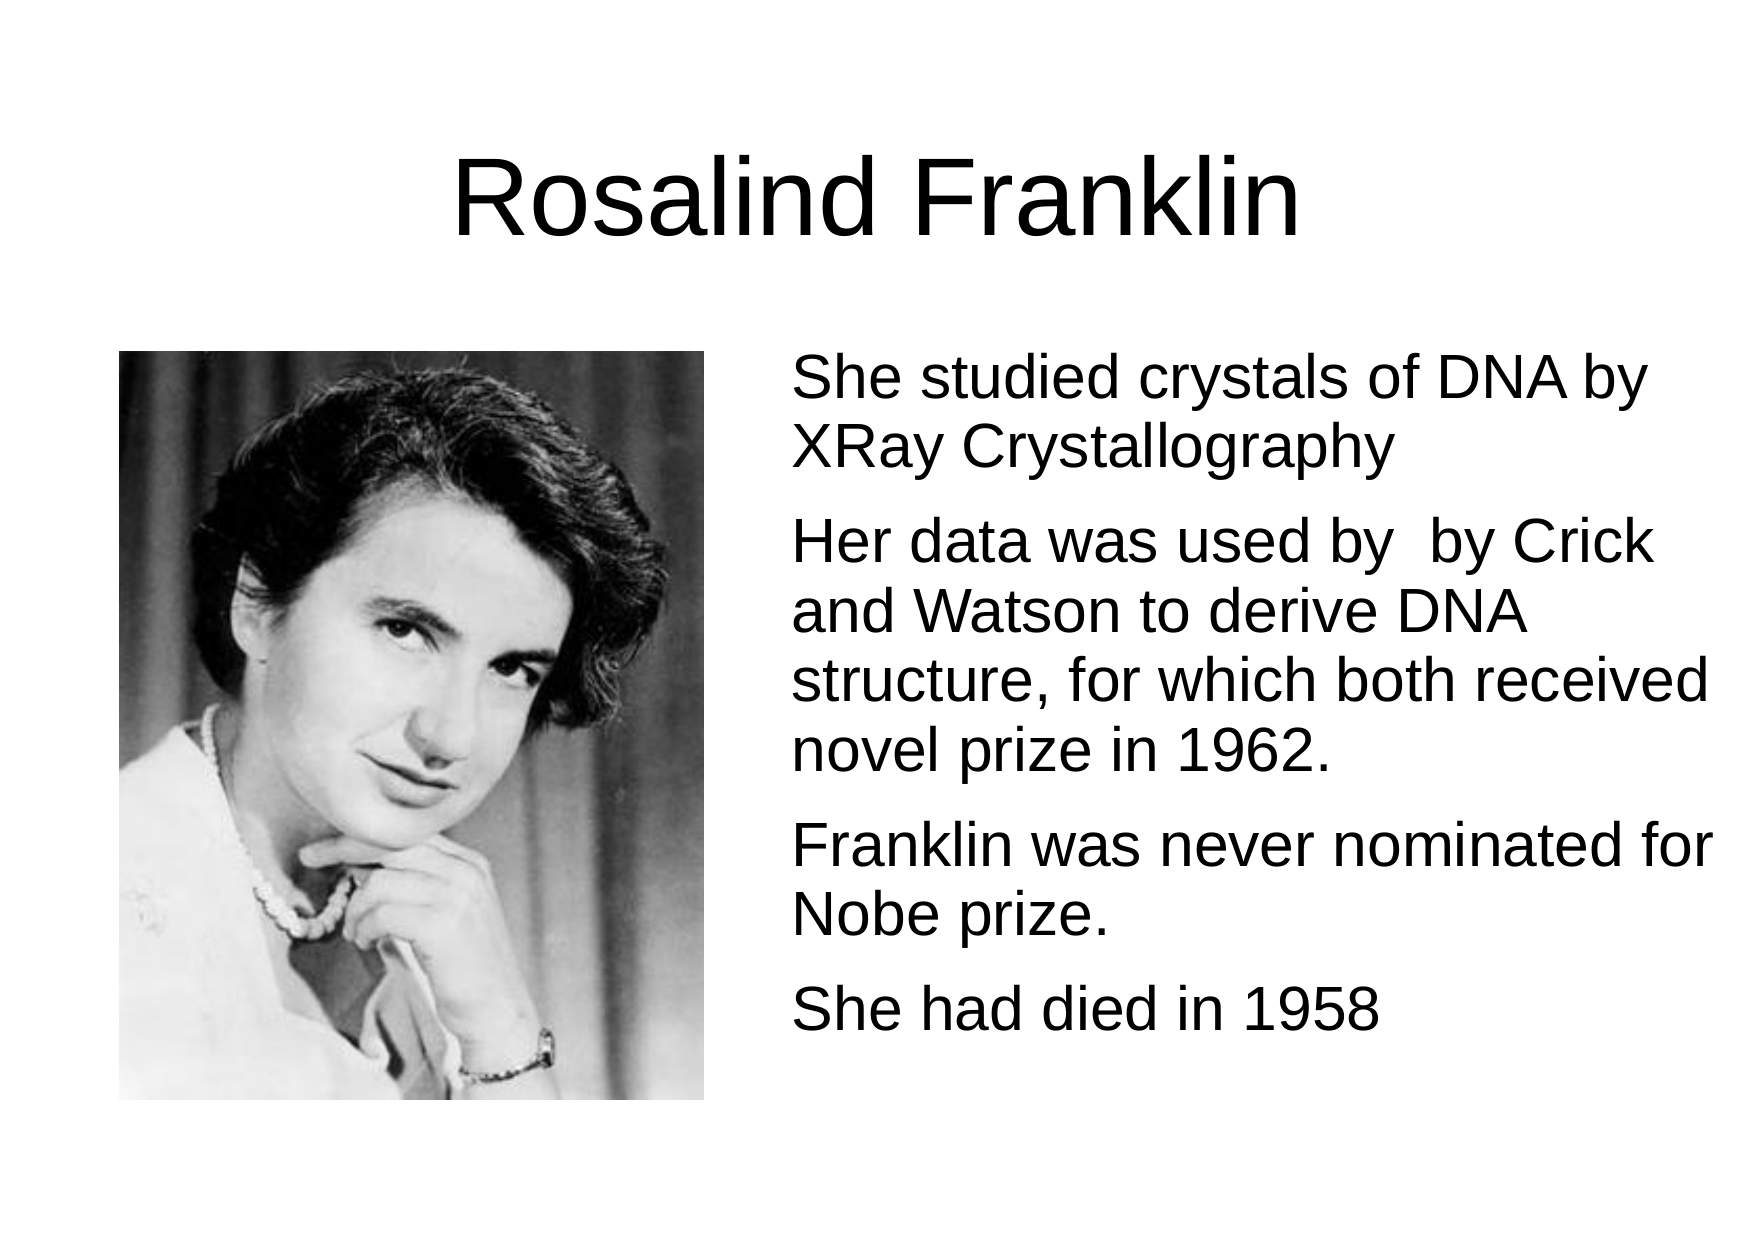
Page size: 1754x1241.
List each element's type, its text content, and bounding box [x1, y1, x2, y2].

text_box She studied crystals of DNA by XRay Crystallography Her data was used by by Crick and Watson to derive DNA structure, for which both received novel prize in 1962. Franklin was never nominated for Nobe prize. She had died in 1958 [776, 334, 1747, 1052]
picture [119, 351, 704, 1100]
title Rosalind Franklin [140, 103, 1614, 291]
